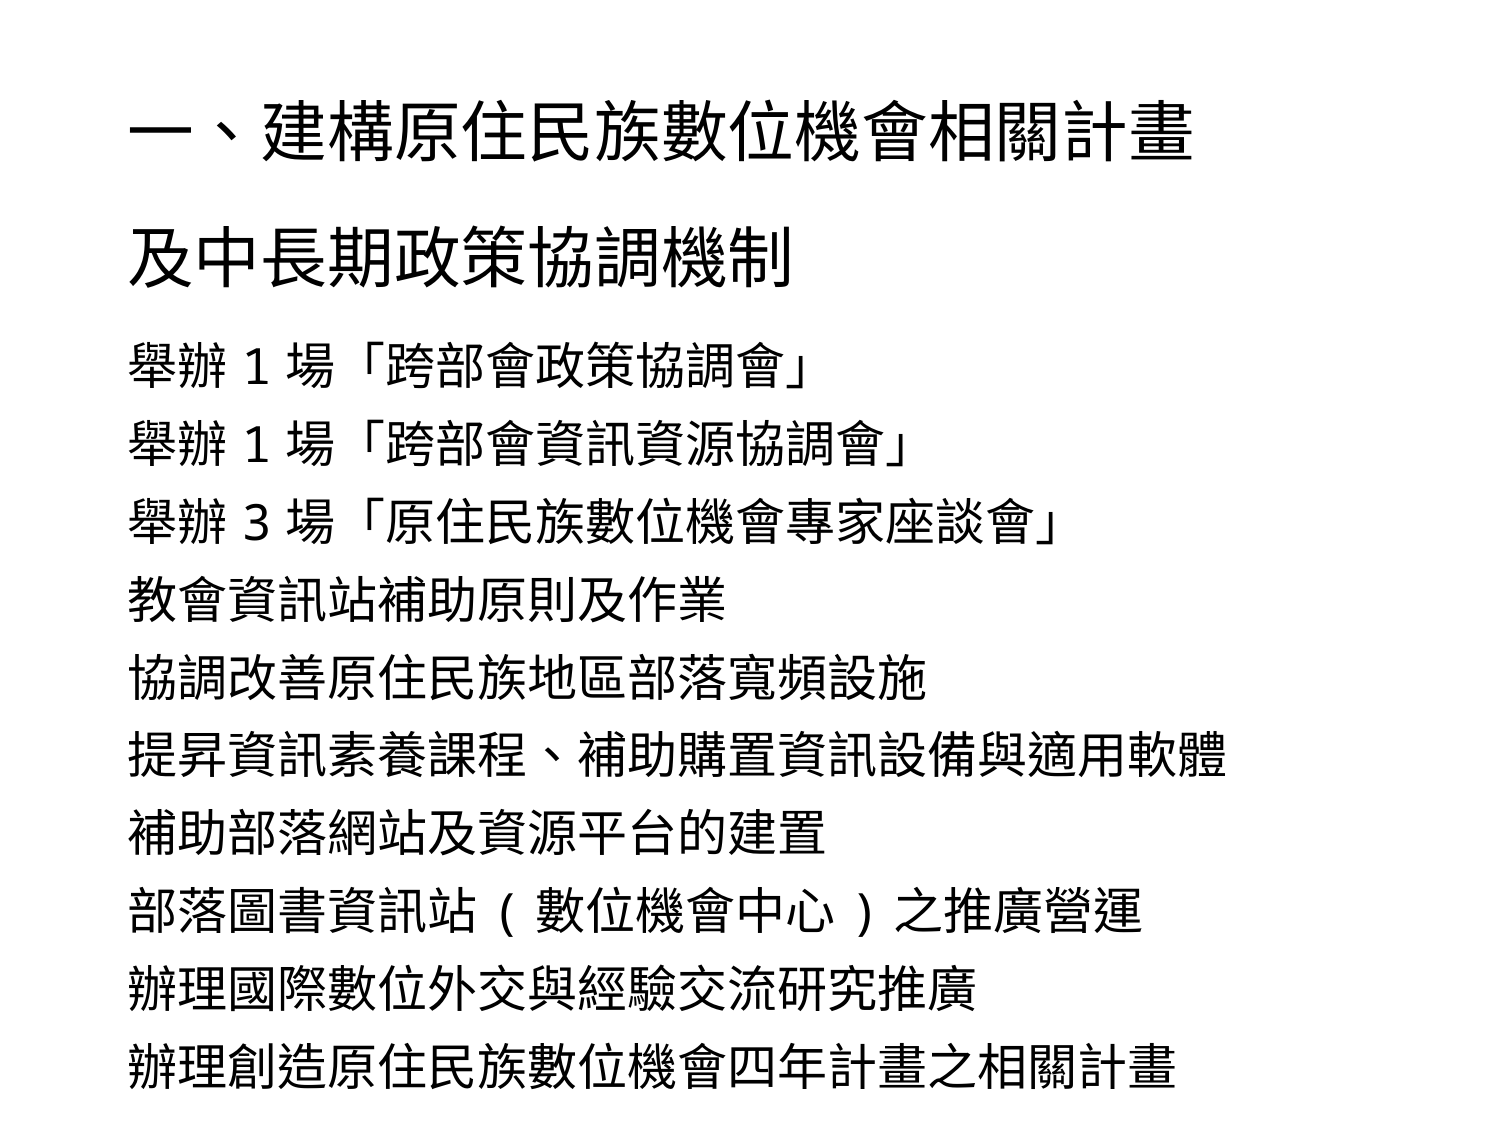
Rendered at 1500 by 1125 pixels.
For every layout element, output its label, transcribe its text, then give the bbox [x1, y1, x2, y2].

list 舉辦1場「跨部會政策協調會」 舉辦1場「跨部會資訊資源協調會」 舉辦3場「原住民族數位機會專家座談會」 教會資訊站補助原則及作業 協調改善原住民族地區部落寬頻設施 提昇資訊素養課程、補助購置資訊設備與適用軟體 補助部落網站及資源平台的建置 部落圖書資訊站(數位機會中心)之推廣營運 辦理國際數位外交與經驗交流研究推廣 辦理創造原住民族數位機會四年計畫之相關計畫 [112, 324, 1425, 1059]
title 一、建構原住民族數位機會相關計畫 及中長期政策協調機制 [112, 91, 1388, 297]
